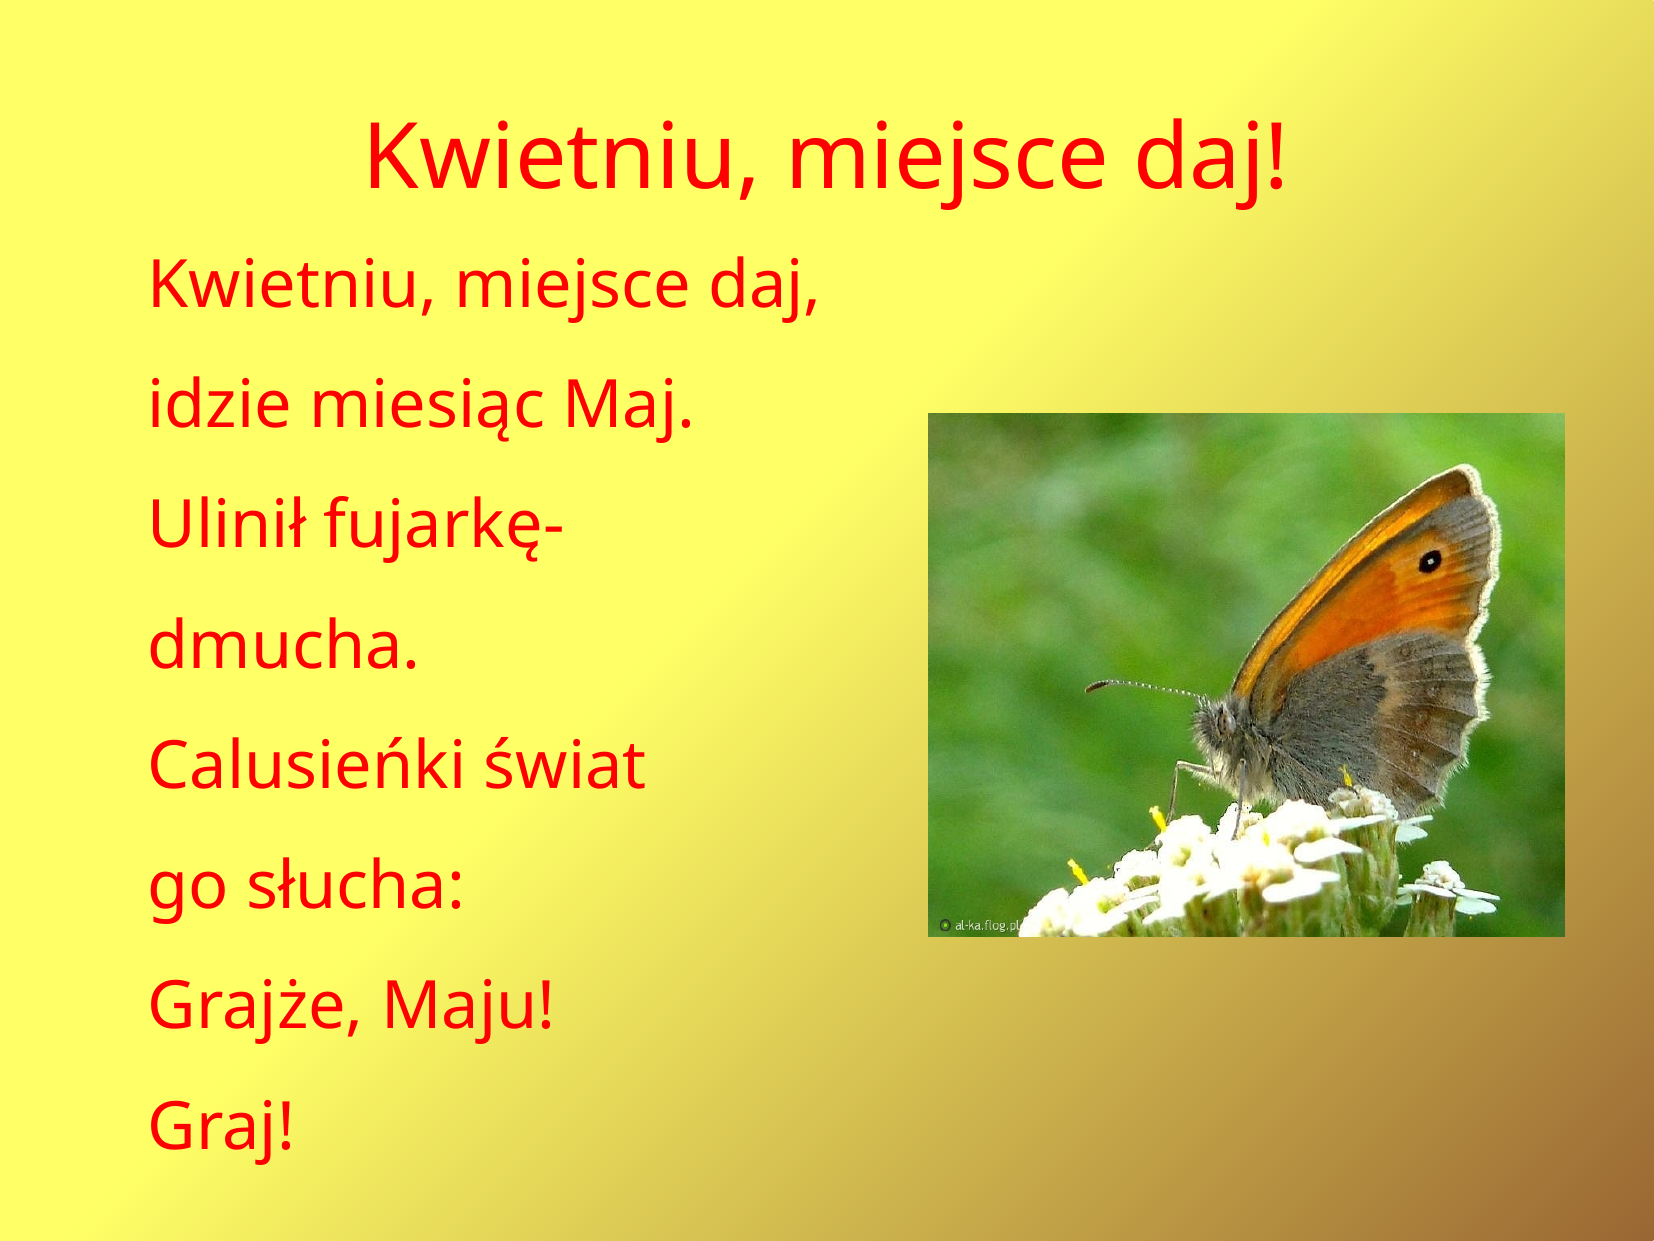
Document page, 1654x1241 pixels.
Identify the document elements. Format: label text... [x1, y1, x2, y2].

picture [928, 413, 1565, 938]
title Kwietniu, miejsce daj! [82, 49, 1571, 257]
list Kwietniu, miejsce daj, idzie miesiąc Maj. Ulinił fujarkę- dmucha. Calusieńki świat go słucha: Grajże, Maju! Graj! [76, 236, 1565, 1187]
